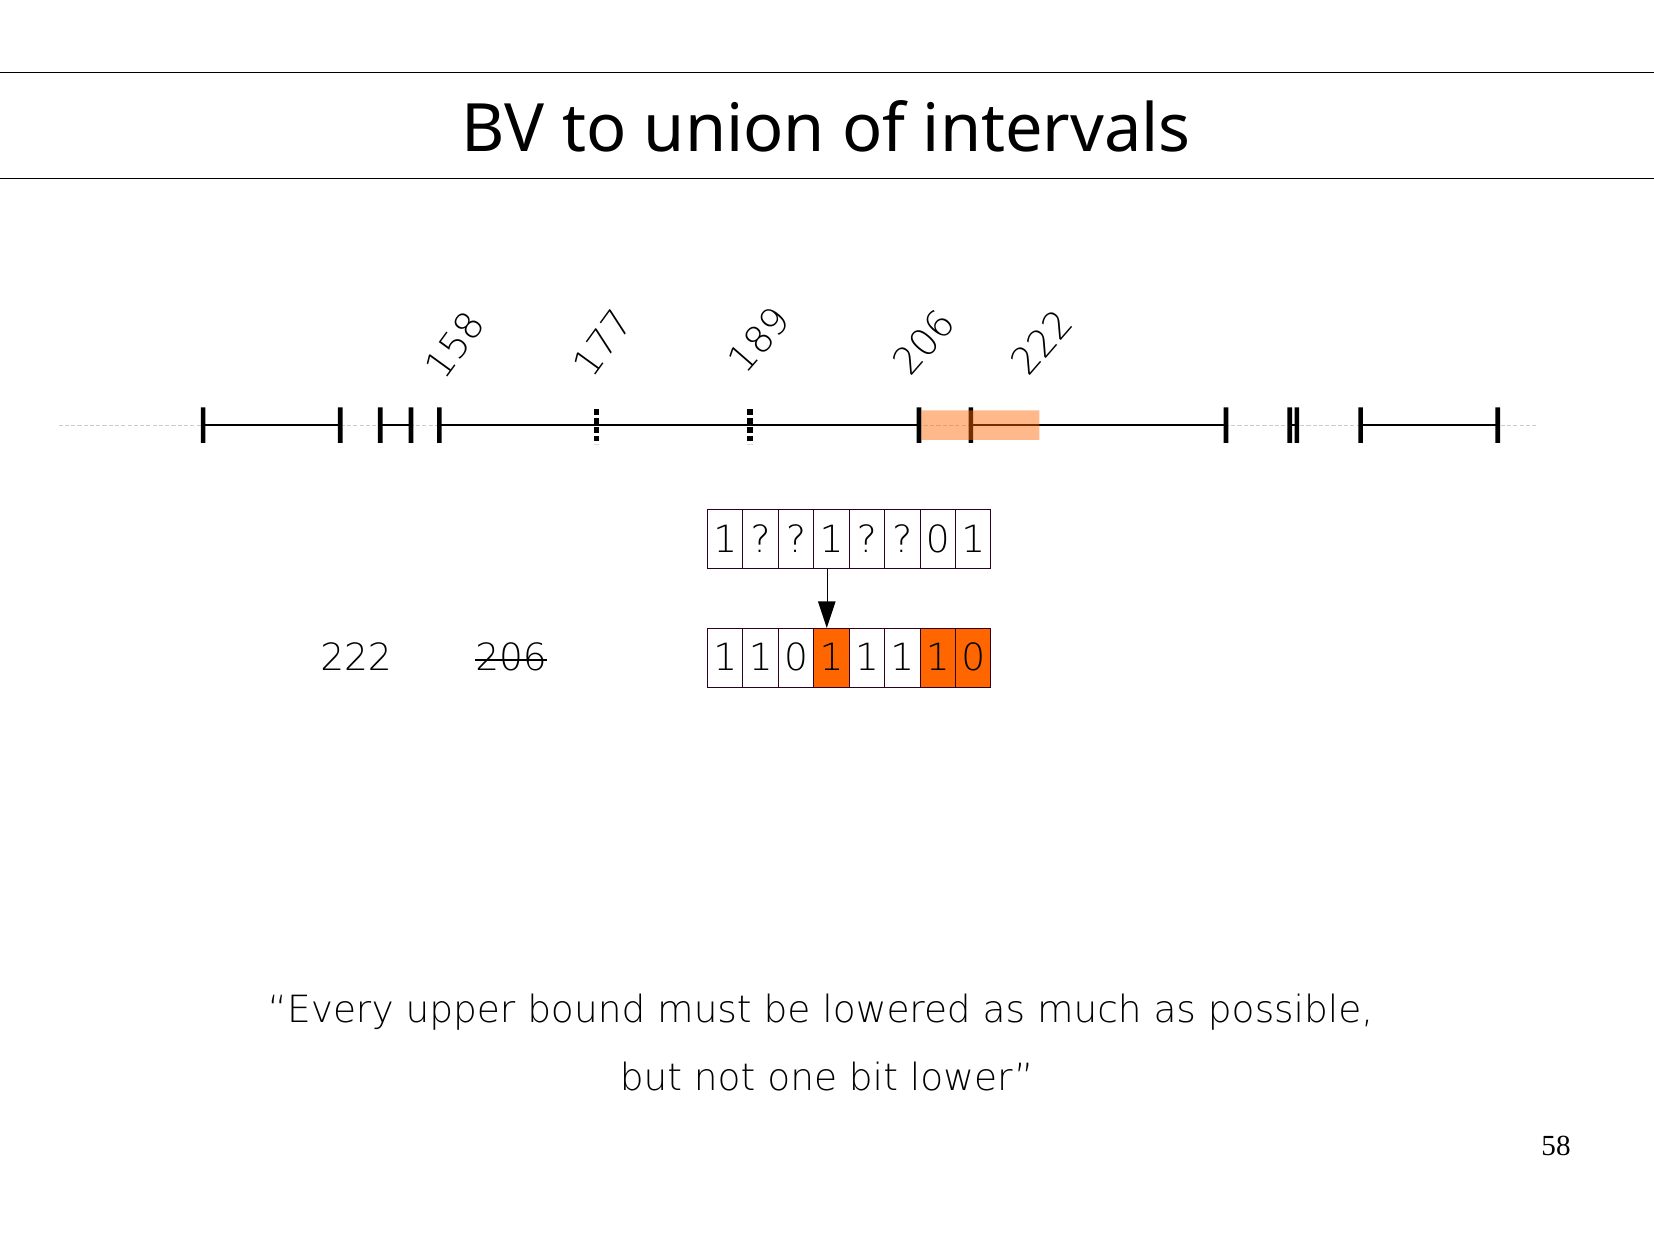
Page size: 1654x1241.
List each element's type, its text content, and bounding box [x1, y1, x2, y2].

text_box 1 [813, 509, 849, 569]
text_box 1 [813, 628, 849, 688]
text_box ? [778, 509, 813, 569]
text_box 0 [955, 628, 991, 688]
text_box BV to union of intervals [0, 72, 1654, 166]
text_box 206 [869, 285, 980, 400]
text_box 1 [920, 628, 955, 688]
text_box ? [884, 509, 920, 569]
text_box 1 [849, 628, 884, 688]
text_box 222 [987, 285, 1098, 400]
text_box 1 [742, 628, 778, 688]
text_box 222 [305, 628, 407, 688]
text_box 1 [884, 628, 920, 688]
text_box 206 [460, 628, 562, 688]
text_box 177 [549, 285, 657, 402]
text_box 1 [707, 509, 742, 569]
text_box 1 [955, 509, 991, 569]
text_box “Every upper bound must be lowered as much as possible, but not one bit lower” [148, 980, 1506, 1108]
text_box 0 [778, 628, 813, 688]
text_box ? [742, 509, 778, 569]
text_box ? [849, 509, 884, 569]
text_box 0 [920, 509, 955, 569]
text_box 189 [704, 282, 816, 398]
text_box 158 [401, 287, 509, 404]
text_box 1 [707, 628, 742, 688]
